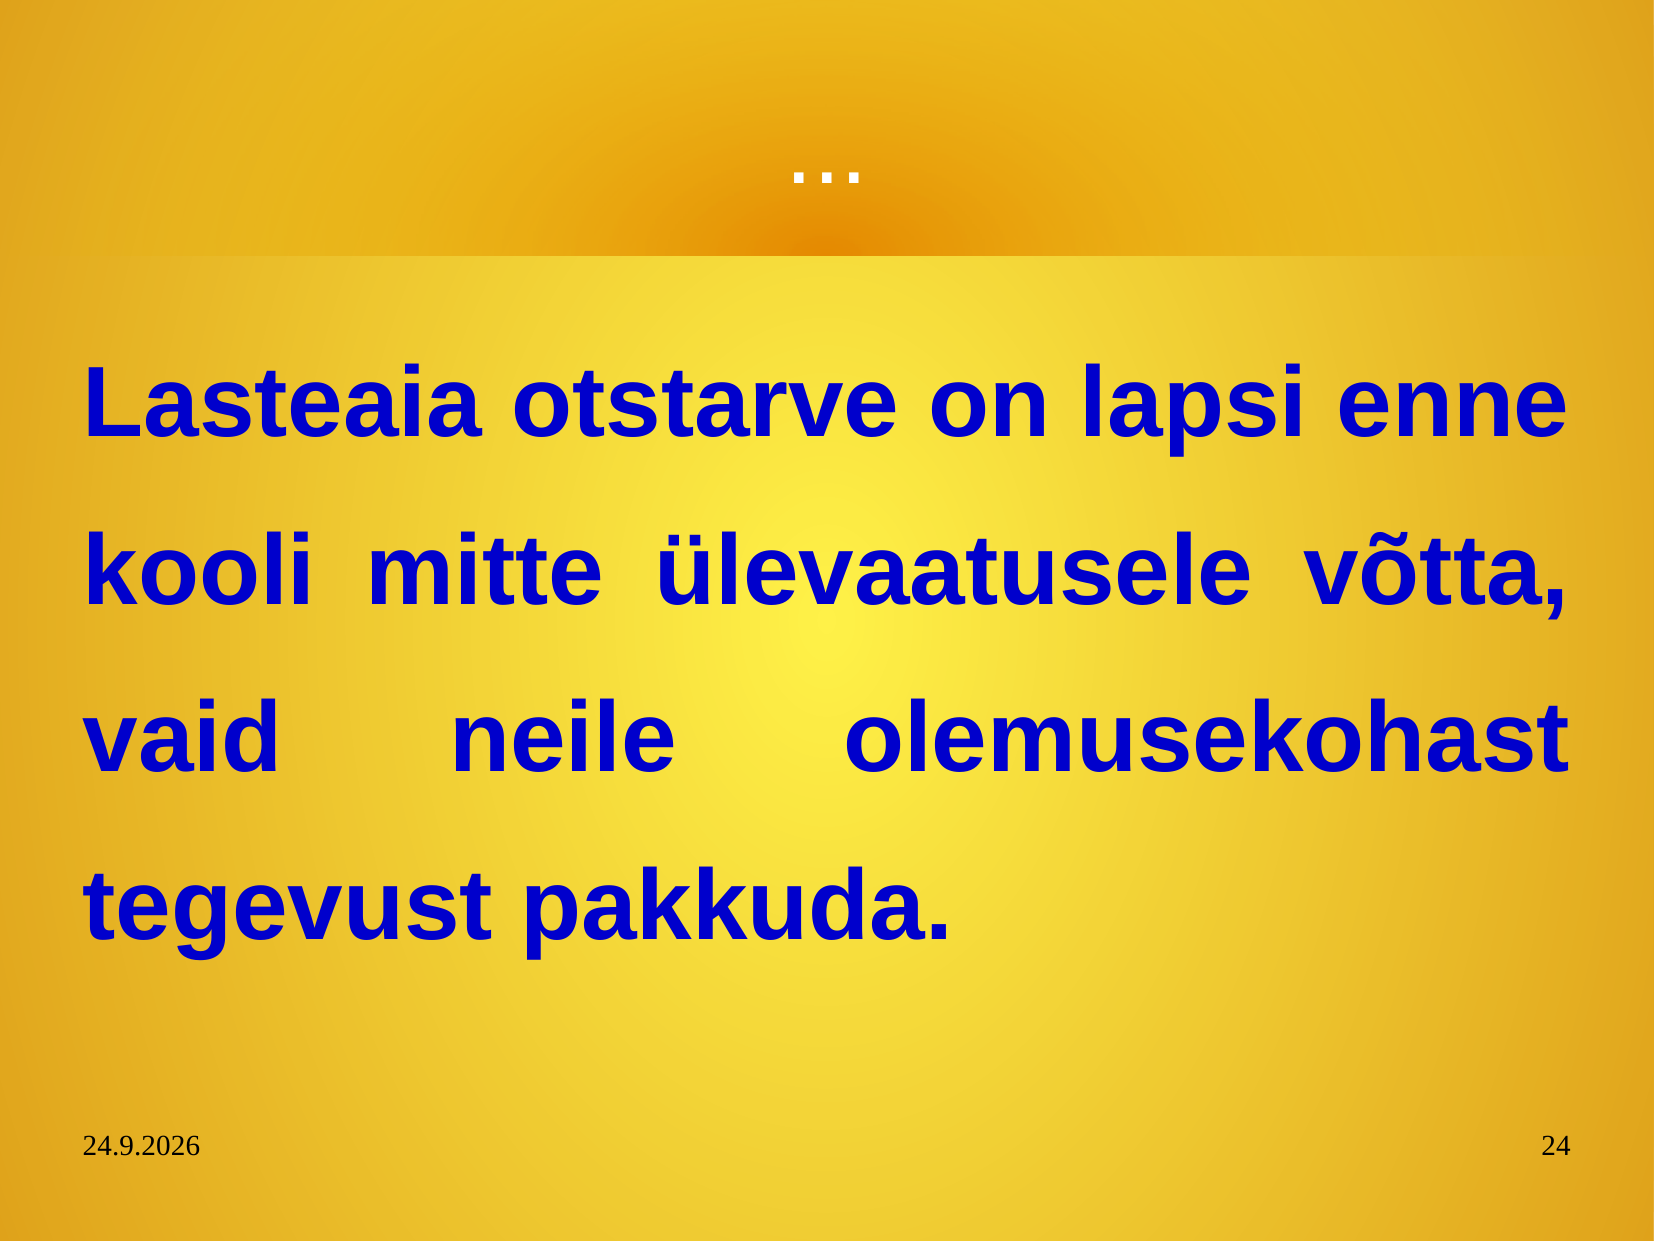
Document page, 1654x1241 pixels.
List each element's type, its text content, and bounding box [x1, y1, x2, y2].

title ... [82, 47, 1571, 252]
list Lasteaia otstarve on lapsi enne kooli mitte ülevaatusele võtta, vaid neile olemusekohast tegevust pakkuda. [82, 290, 1571, 1010]
